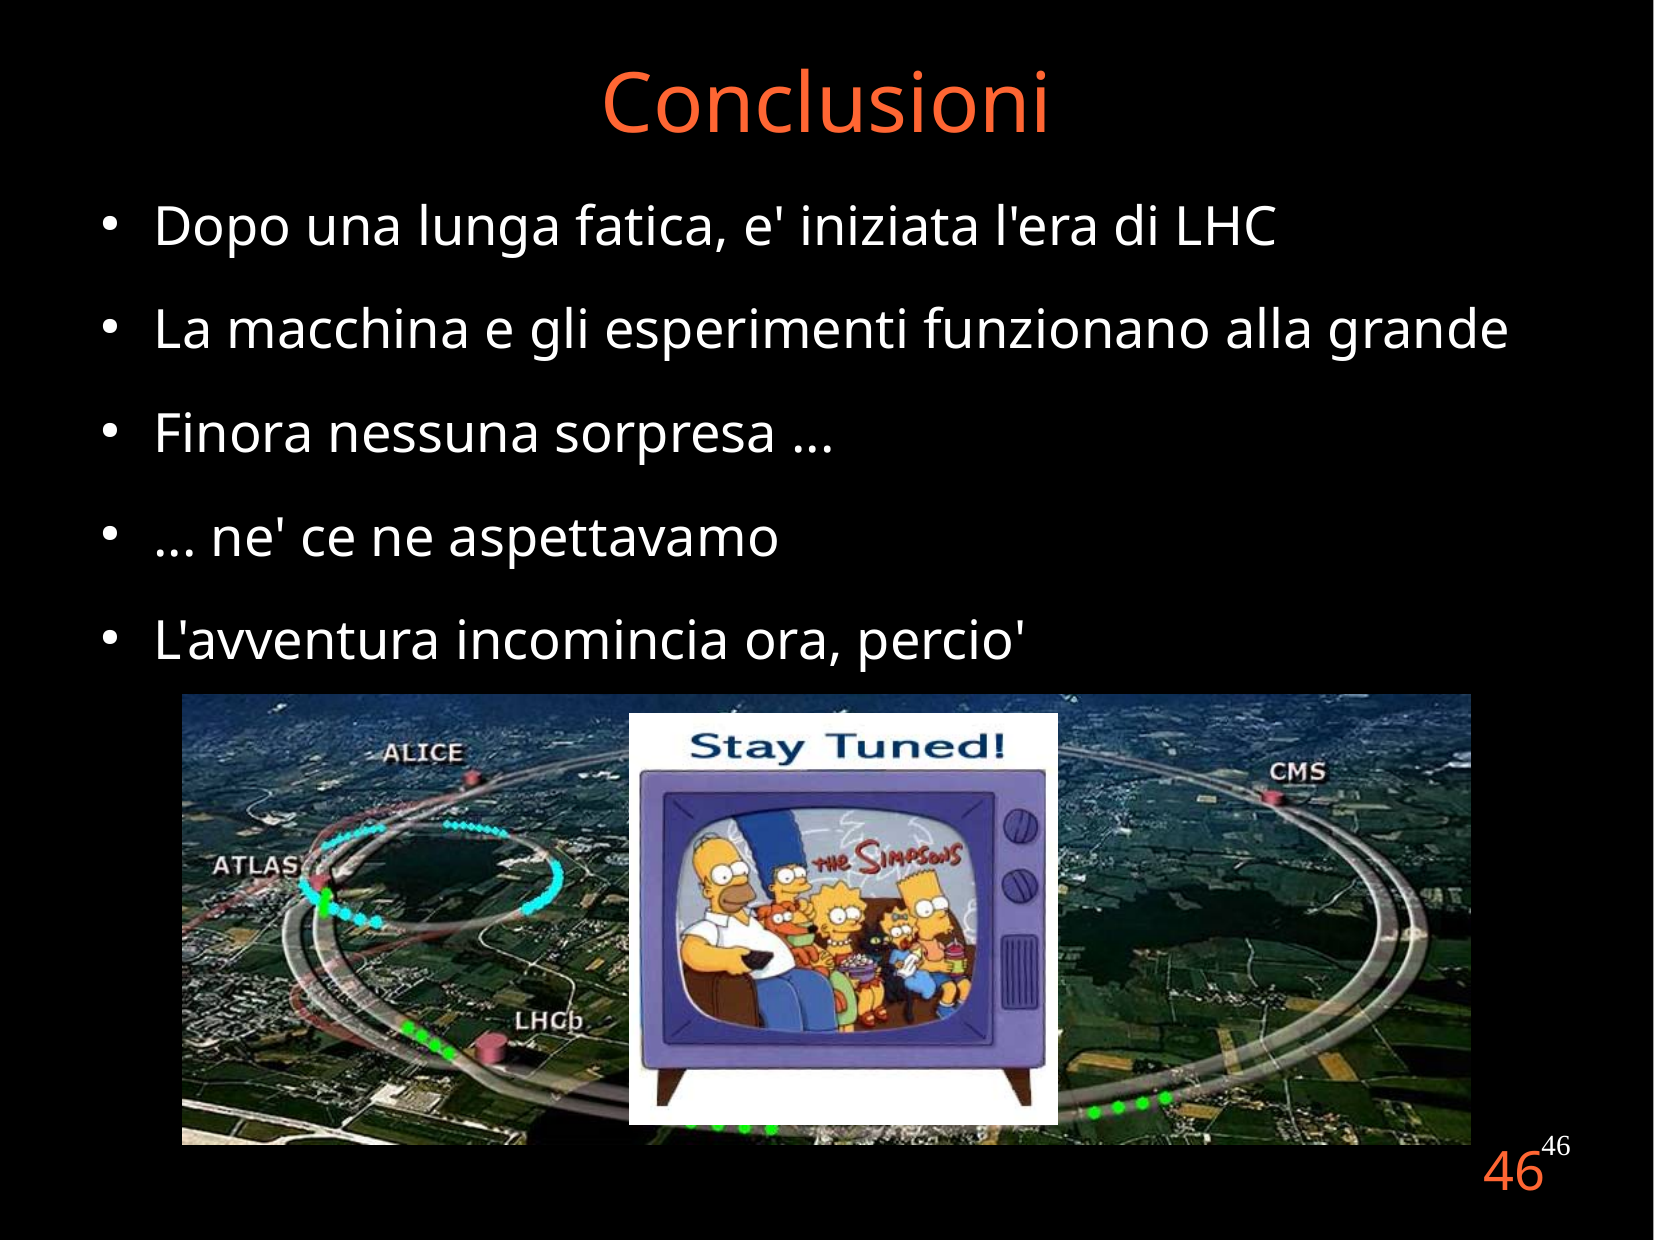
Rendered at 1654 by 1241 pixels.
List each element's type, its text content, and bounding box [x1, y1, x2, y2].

list Dopo una lunga fatica, e' iniziata l'era di LHC La macchina e gli esperimenti funzionano alla grande Finora nessuna sorpresa ... ... ne' ce ne aspettavamo L'avventura incomincia ora, percio' [82, 187, 1571, 1109]
picture [182, 713, 1471, 1145]
title Conclusioni [82, 47, 1571, 153]
